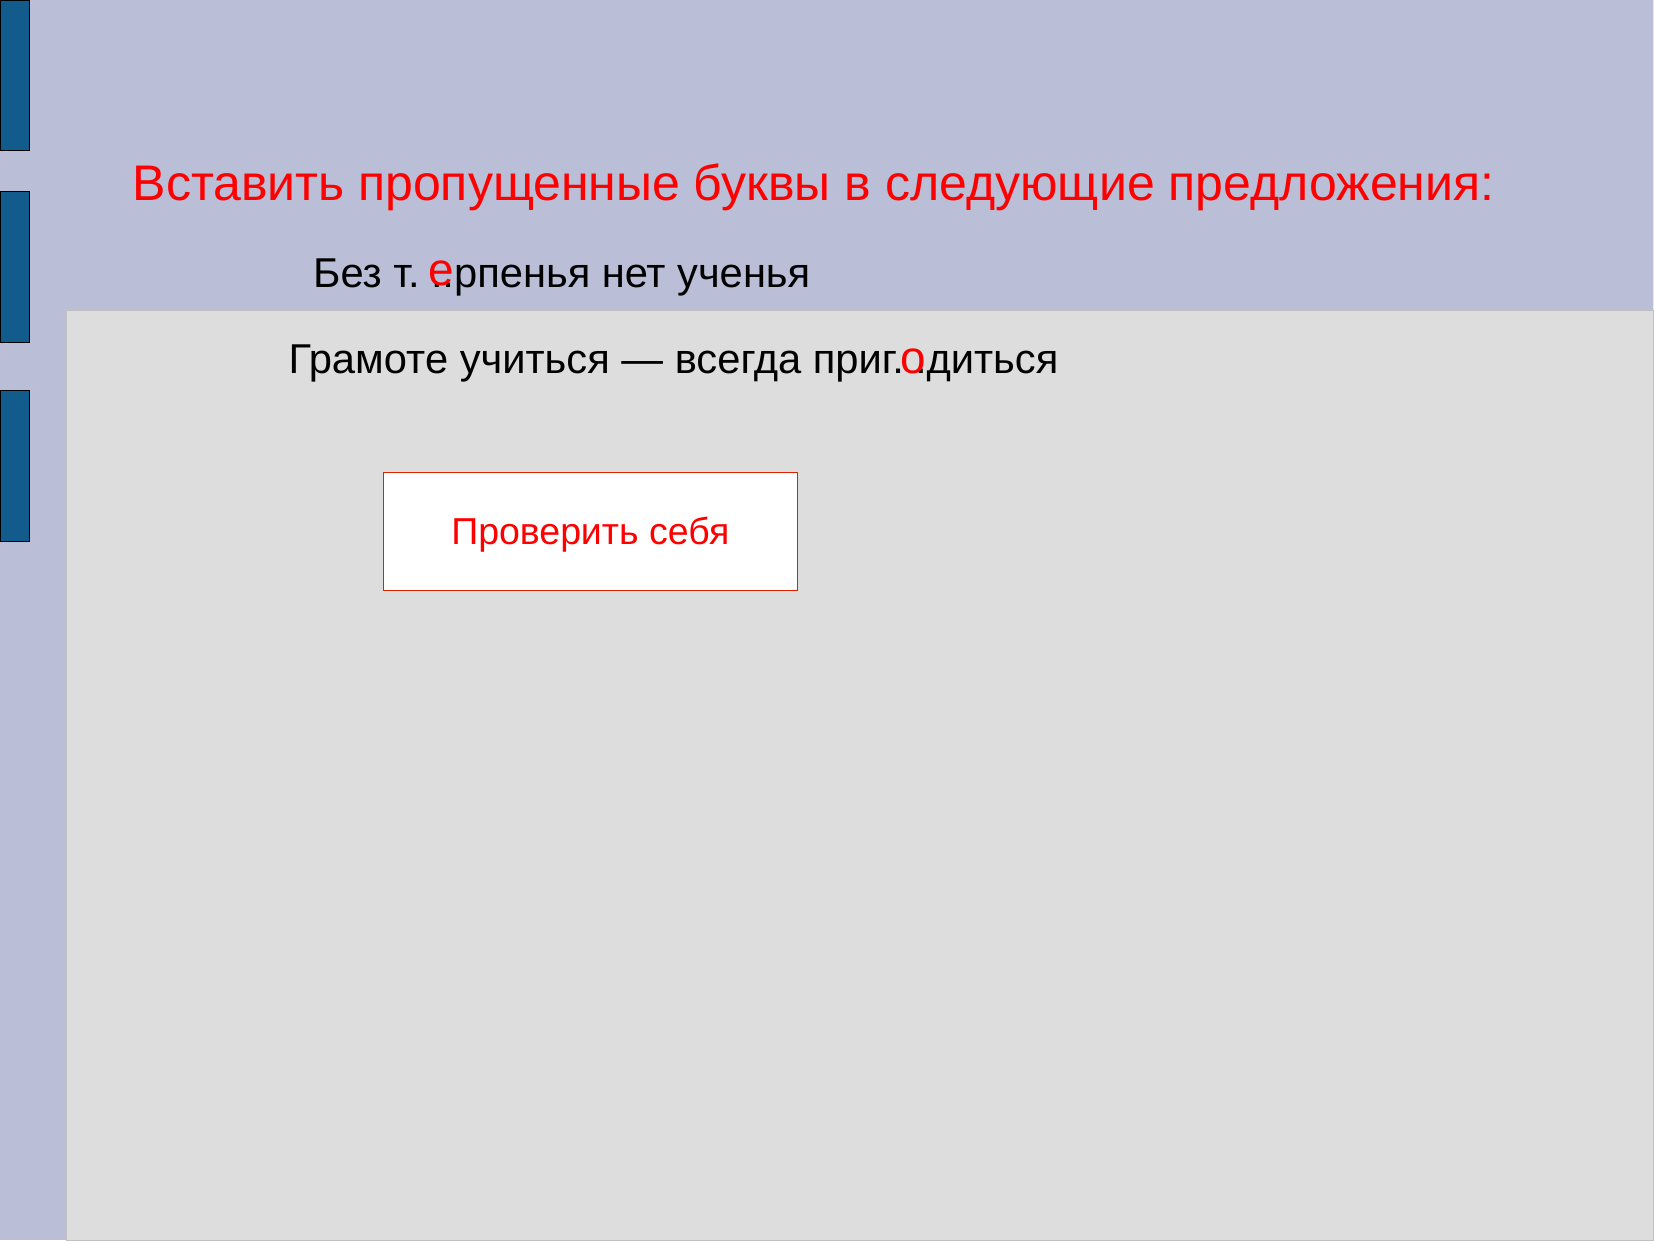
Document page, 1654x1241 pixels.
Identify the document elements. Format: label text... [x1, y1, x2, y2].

text_box Грамоте учиться — всегда приг. .диться [273, 328, 885, 391]
text_box е [413, 236, 473, 303]
text_box Проверить себя [383, 472, 798, 591]
text_box Грамоте учиться — всегда приг. .диться [945, 328, 1101, 391]
text_box о [885, 324, 945, 391]
text_box Без т. ..рпенья нет ученья [298, 242, 889, 304]
text_box Вставить пропущенные буквы в следующие предложения: [118, 147, 1595, 219]
